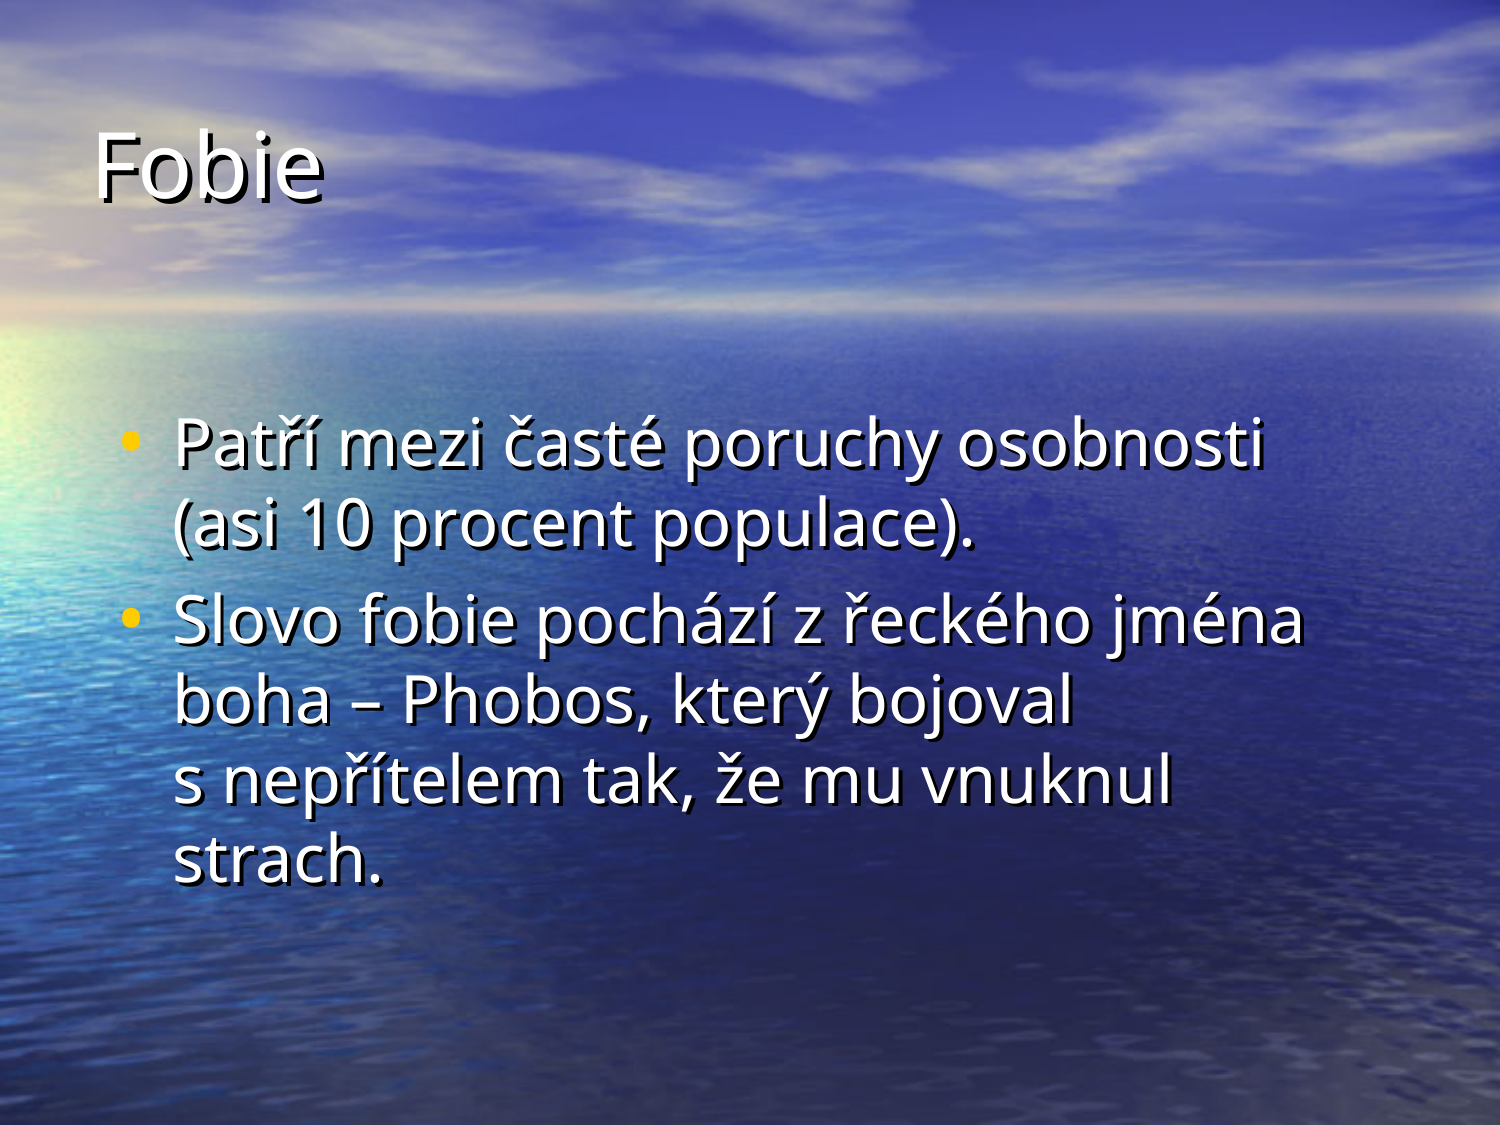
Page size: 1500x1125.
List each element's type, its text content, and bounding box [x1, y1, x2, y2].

list Patří mezi časté poruchy osobnosti (asi 10 procent populace). Slovo fobie pochází z řeckého jména boha – Phobos, který bojoval s nepřítelem tak, že mu vnuknul strach. [101, 392, 1403, 836]
title Fobie [75, 47, 1426, 276]
picture [0, 0, 1500, 1125]
